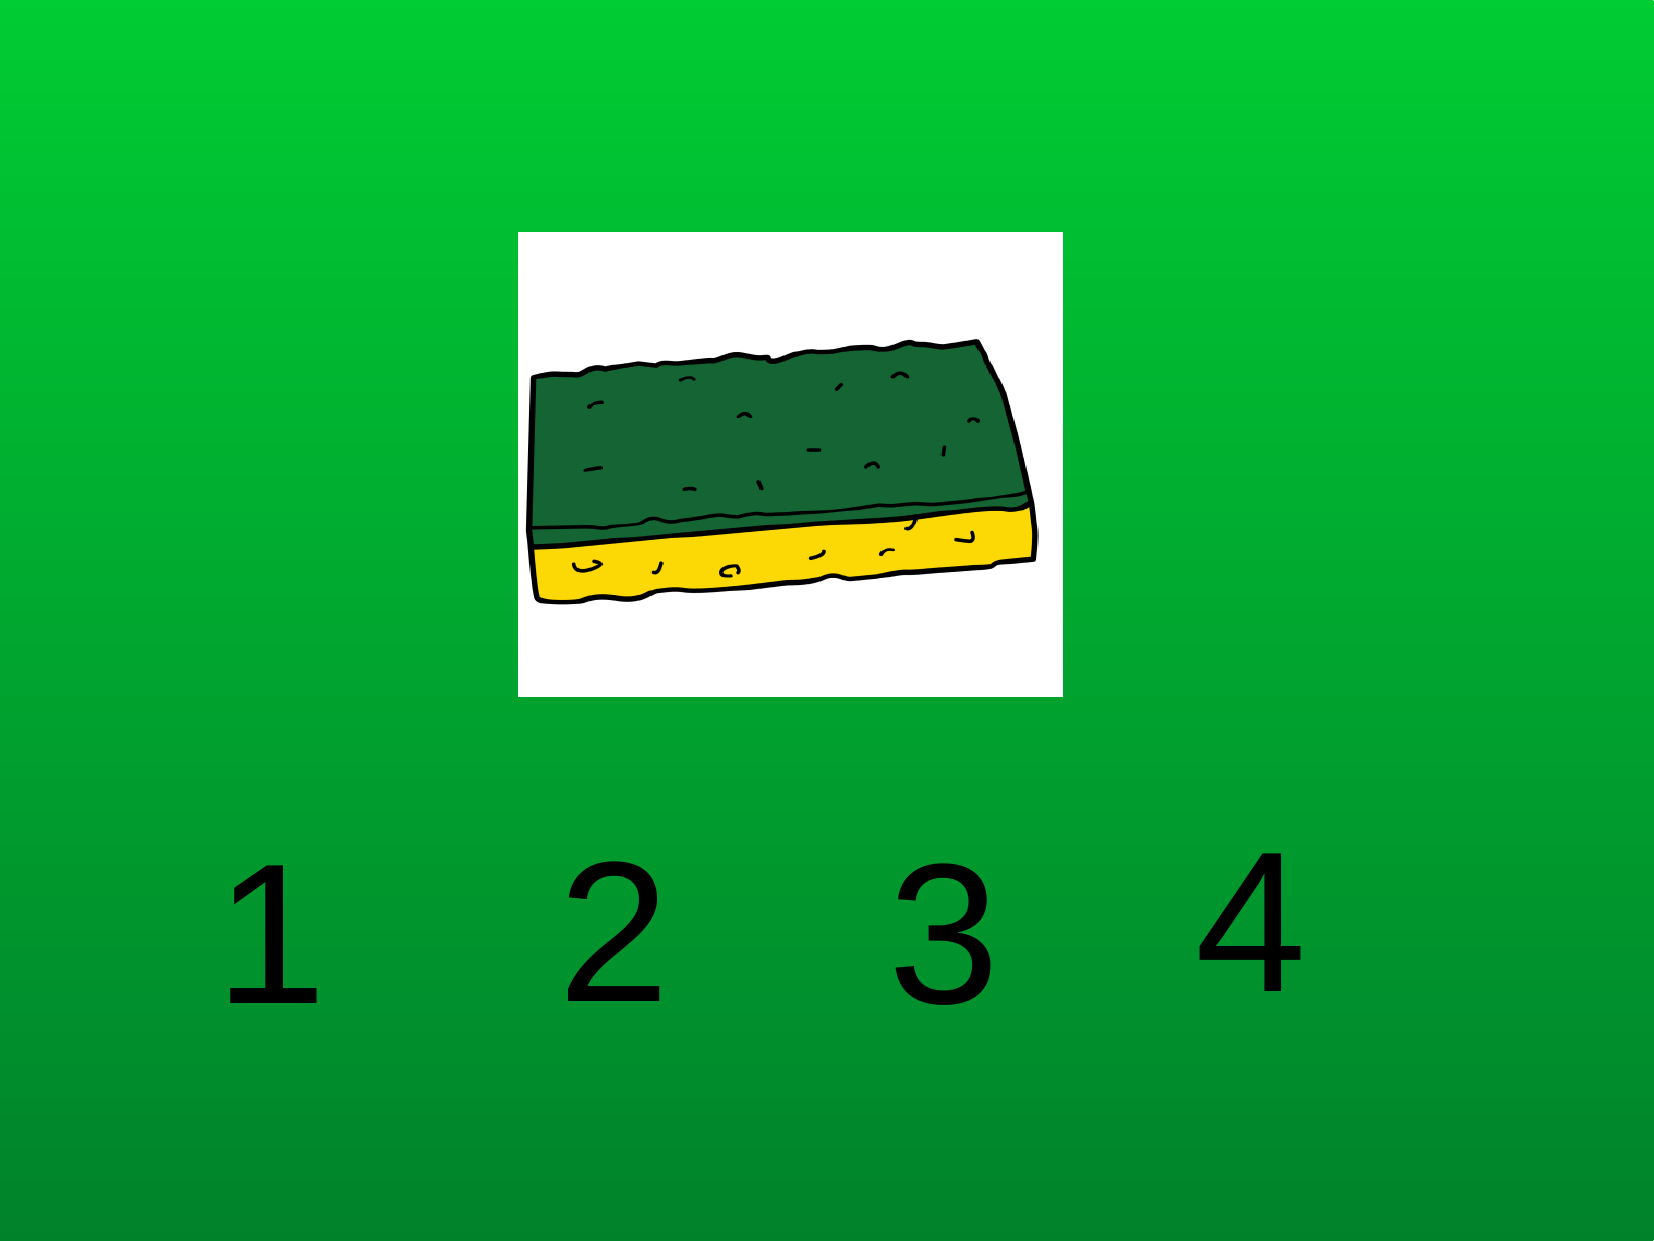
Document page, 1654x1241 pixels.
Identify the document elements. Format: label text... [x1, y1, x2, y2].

picture [518, 232, 1063, 697]
text_box 3 [874, 814, 1111, 1054]
text_box 2 [543, 812, 780, 1052]
text_box 4 [1181, 803, 1418, 1042]
text_box 1 [200, 814, 438, 1054]
